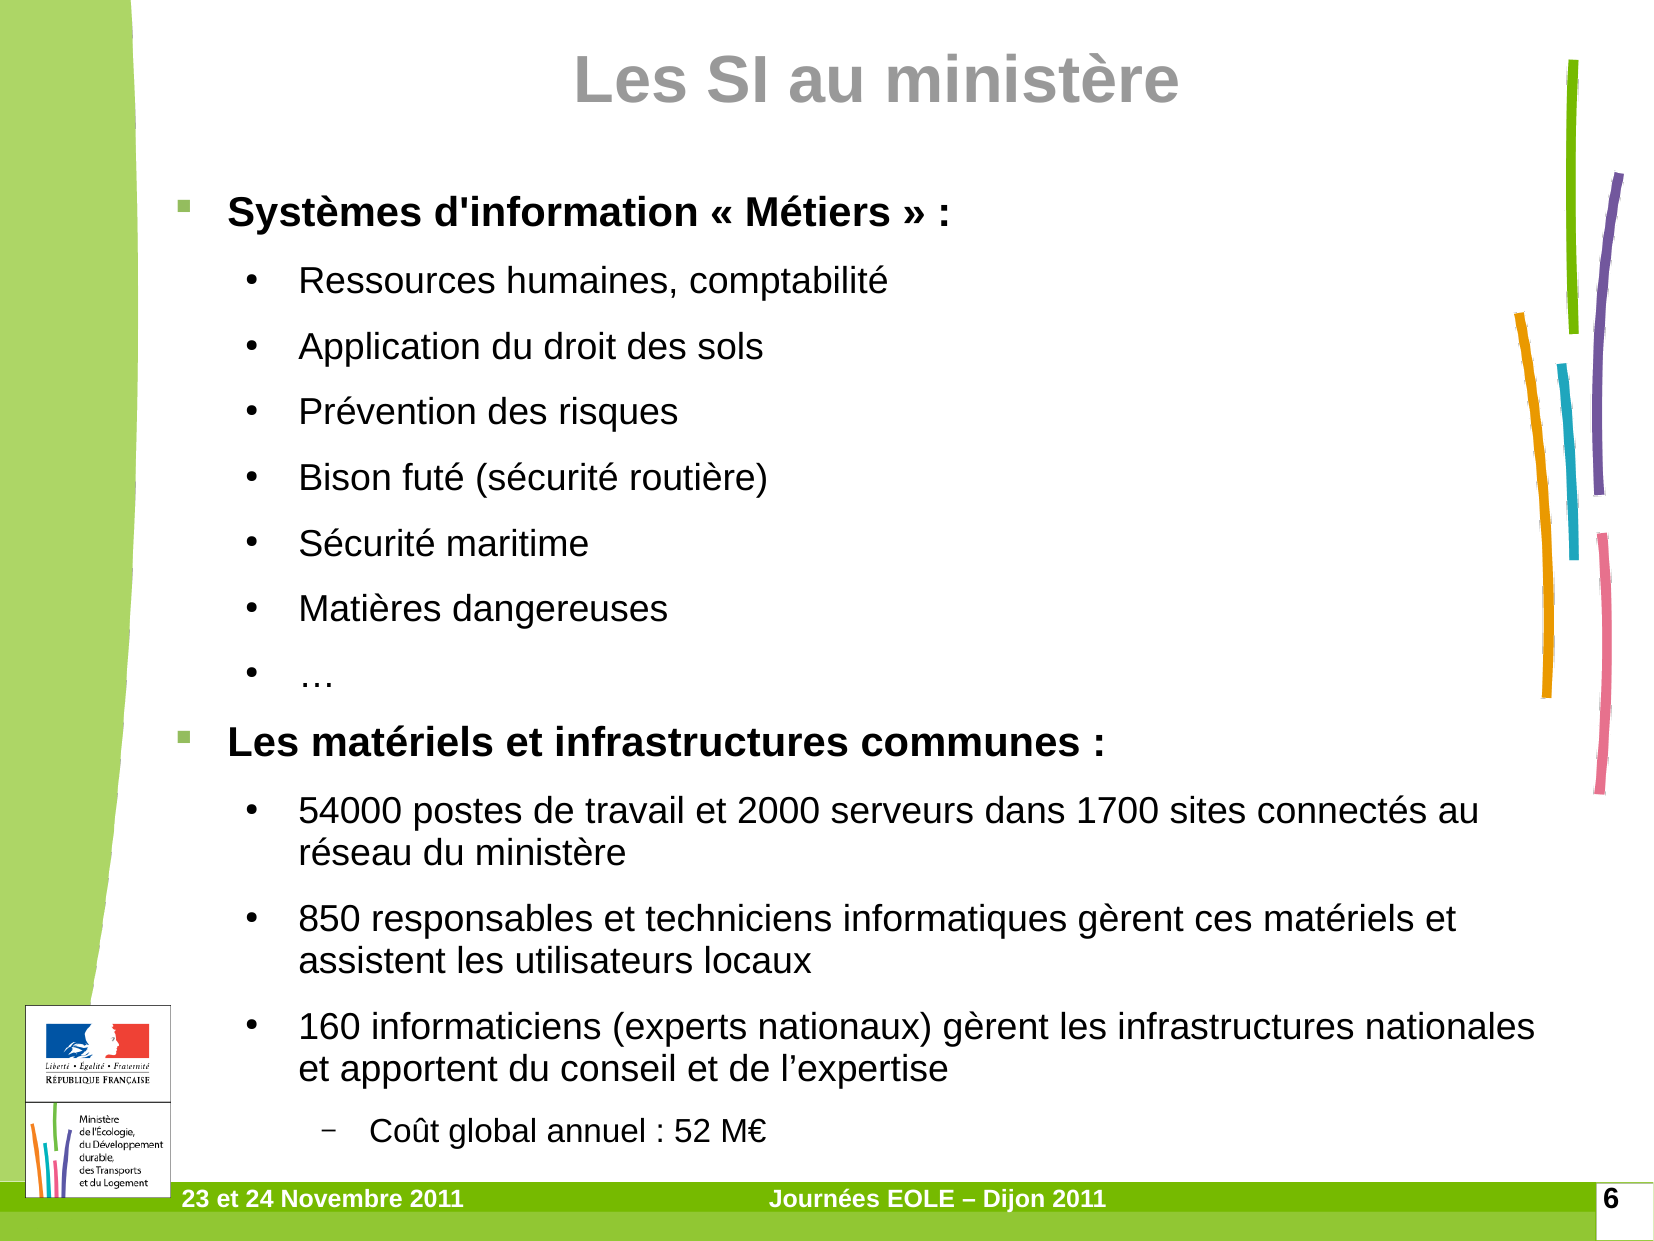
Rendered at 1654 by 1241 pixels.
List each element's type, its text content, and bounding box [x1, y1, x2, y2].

list Systèmes d'information « Métiers » : Ressources humaines, comptabilité Application du droit des sols Prévention des risques Bison futé (sécurité routière) Sécurité maritime Matières dangereuses … Les matériels et infrastructures communes : 54000 postes de travail et 2000 serveurs dans 1700 sites connectés au réseau du ministère 850 responsables et techniciens informatiques gèrent ces matériels et assistent les utilisateurs locaux 160 informaticiens (experts nationaux) gèrent les infrastructures nationales et apportent du conseil et de l’expertise Coût global annuel : 52 M€ [156, 188, 1547, 1175]
picture [0, 0, 1654, 1241]
title Les SI au ministère [133, 0, 1622, 159]
